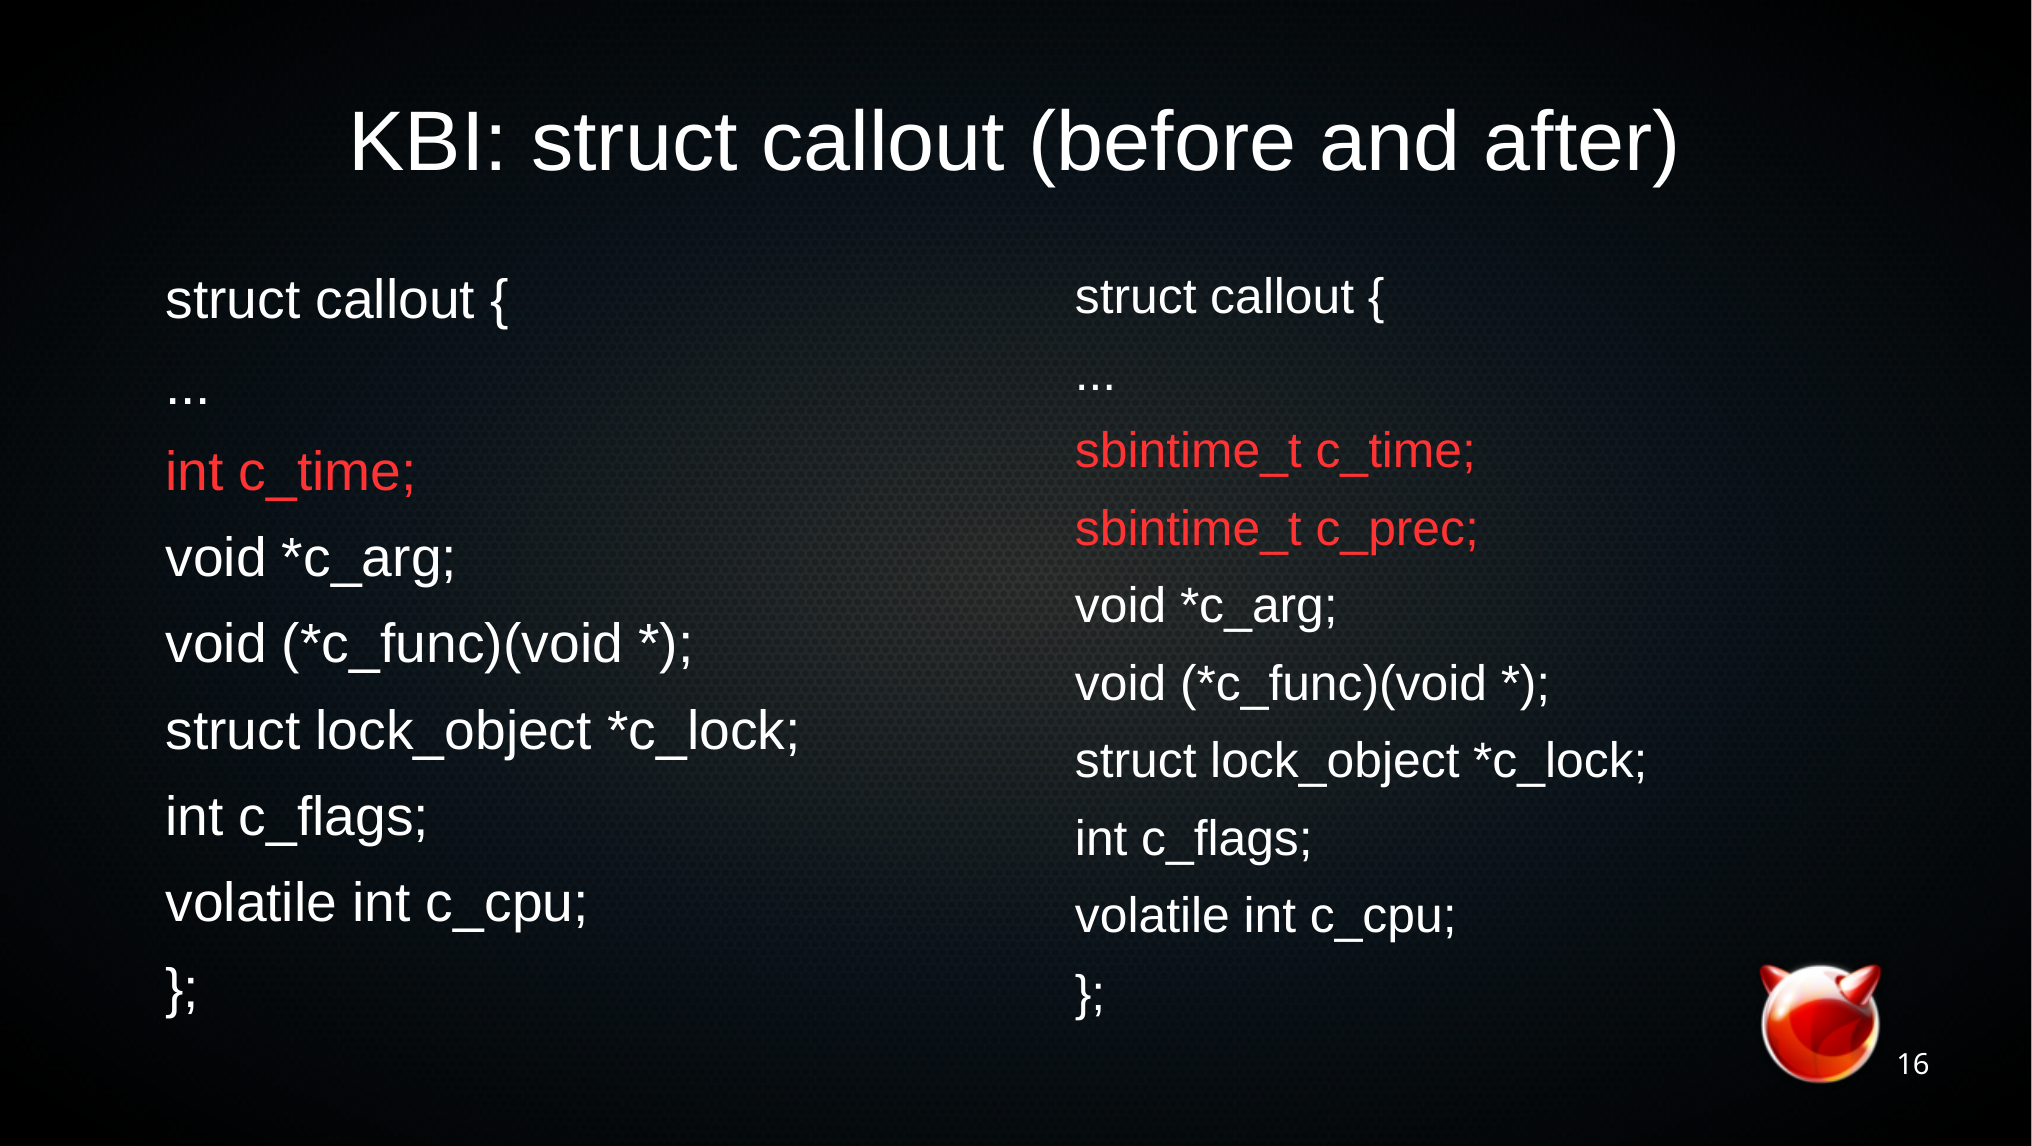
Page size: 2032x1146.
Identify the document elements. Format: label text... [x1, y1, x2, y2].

list struct callout { ... int c_time; void *c_arg; void (*c_func)(void *); struct lock_object *c_lock; int c_flags; volatile int c_cpu; }; [101, 268, 974, 1025]
list struct callout { ... sbintime_t c_time; sbintime_t c_prec; void *c_arg; void (*c_func)(void *); struct lock_object *c_lock; int c_flags; volatile int c_cpu; }; [1017, 268, 1890, 1025]
picture [0, 0, 2032, 1146]
title KBI: struct callout (before and after) [101, 45, 1930, 237]
